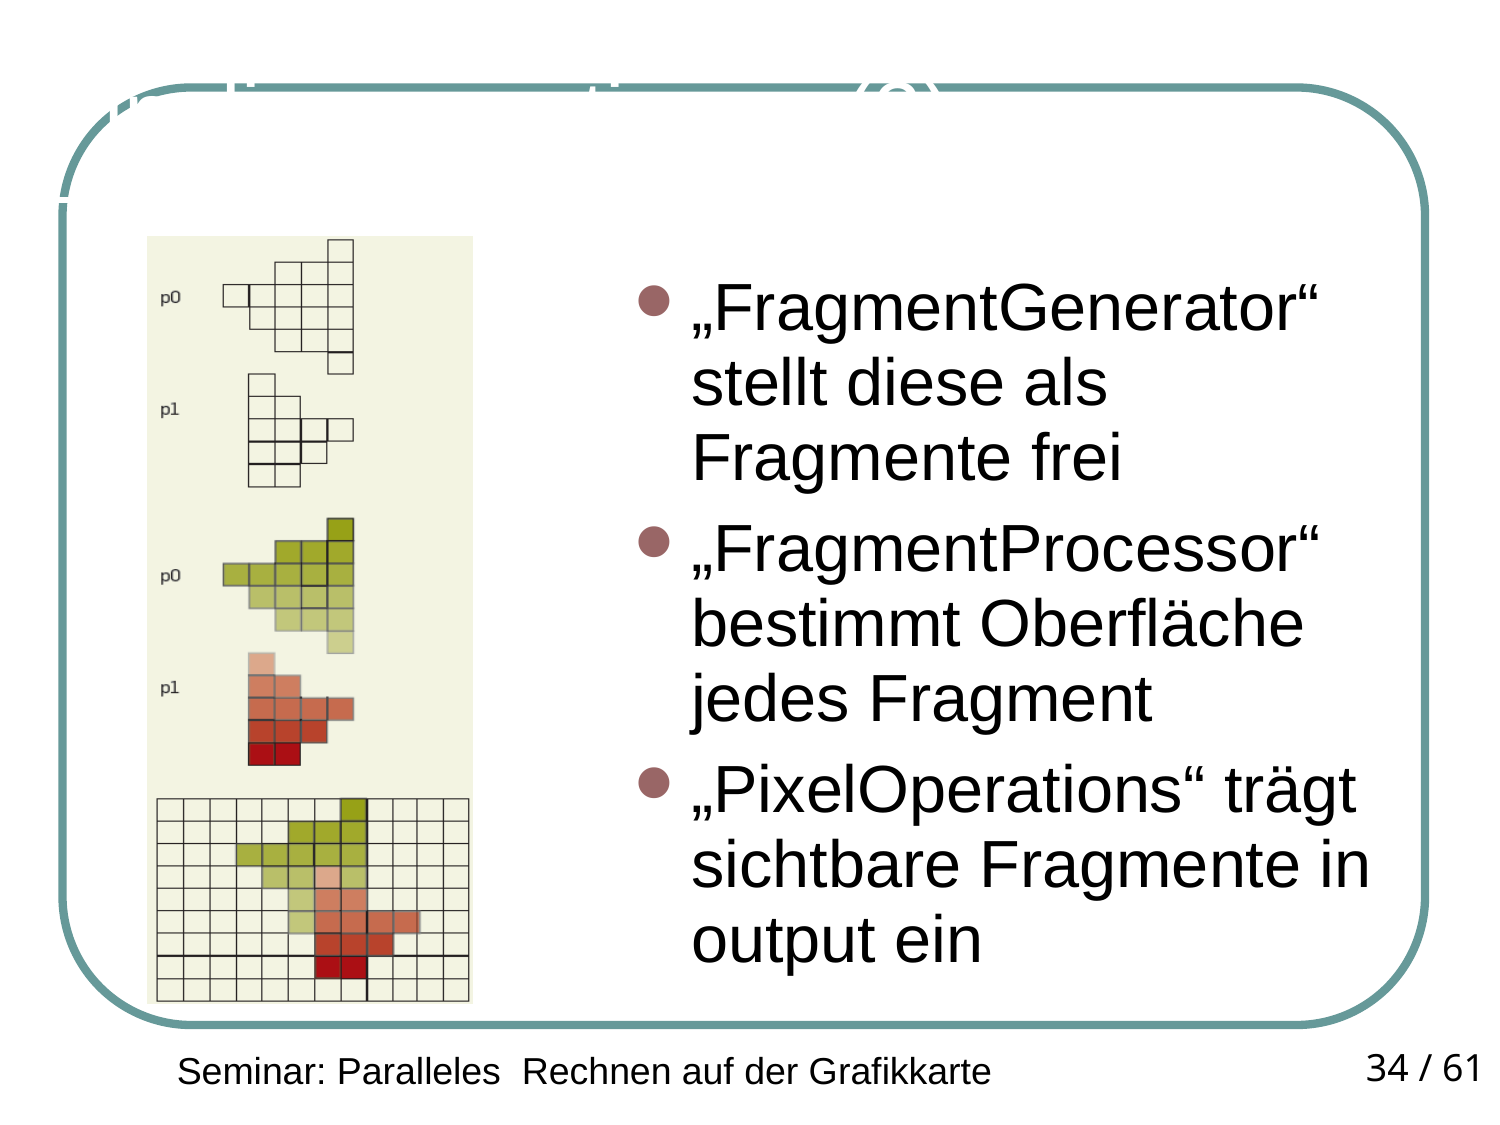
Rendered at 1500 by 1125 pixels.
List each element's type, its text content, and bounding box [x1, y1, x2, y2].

picture [147, 236, 473, 1004]
list „FragmentGenerator“ stellt diese als Fragmente frei „FragmentProcessor“ bestimmt Oberfläche jedes Fragment „PixelOperations“ trägt sichtbare Fragmente in output ein [620, 262, 1418, 1059]
title Pipelineoperationen (2) [31, 0, 1347, 227]
